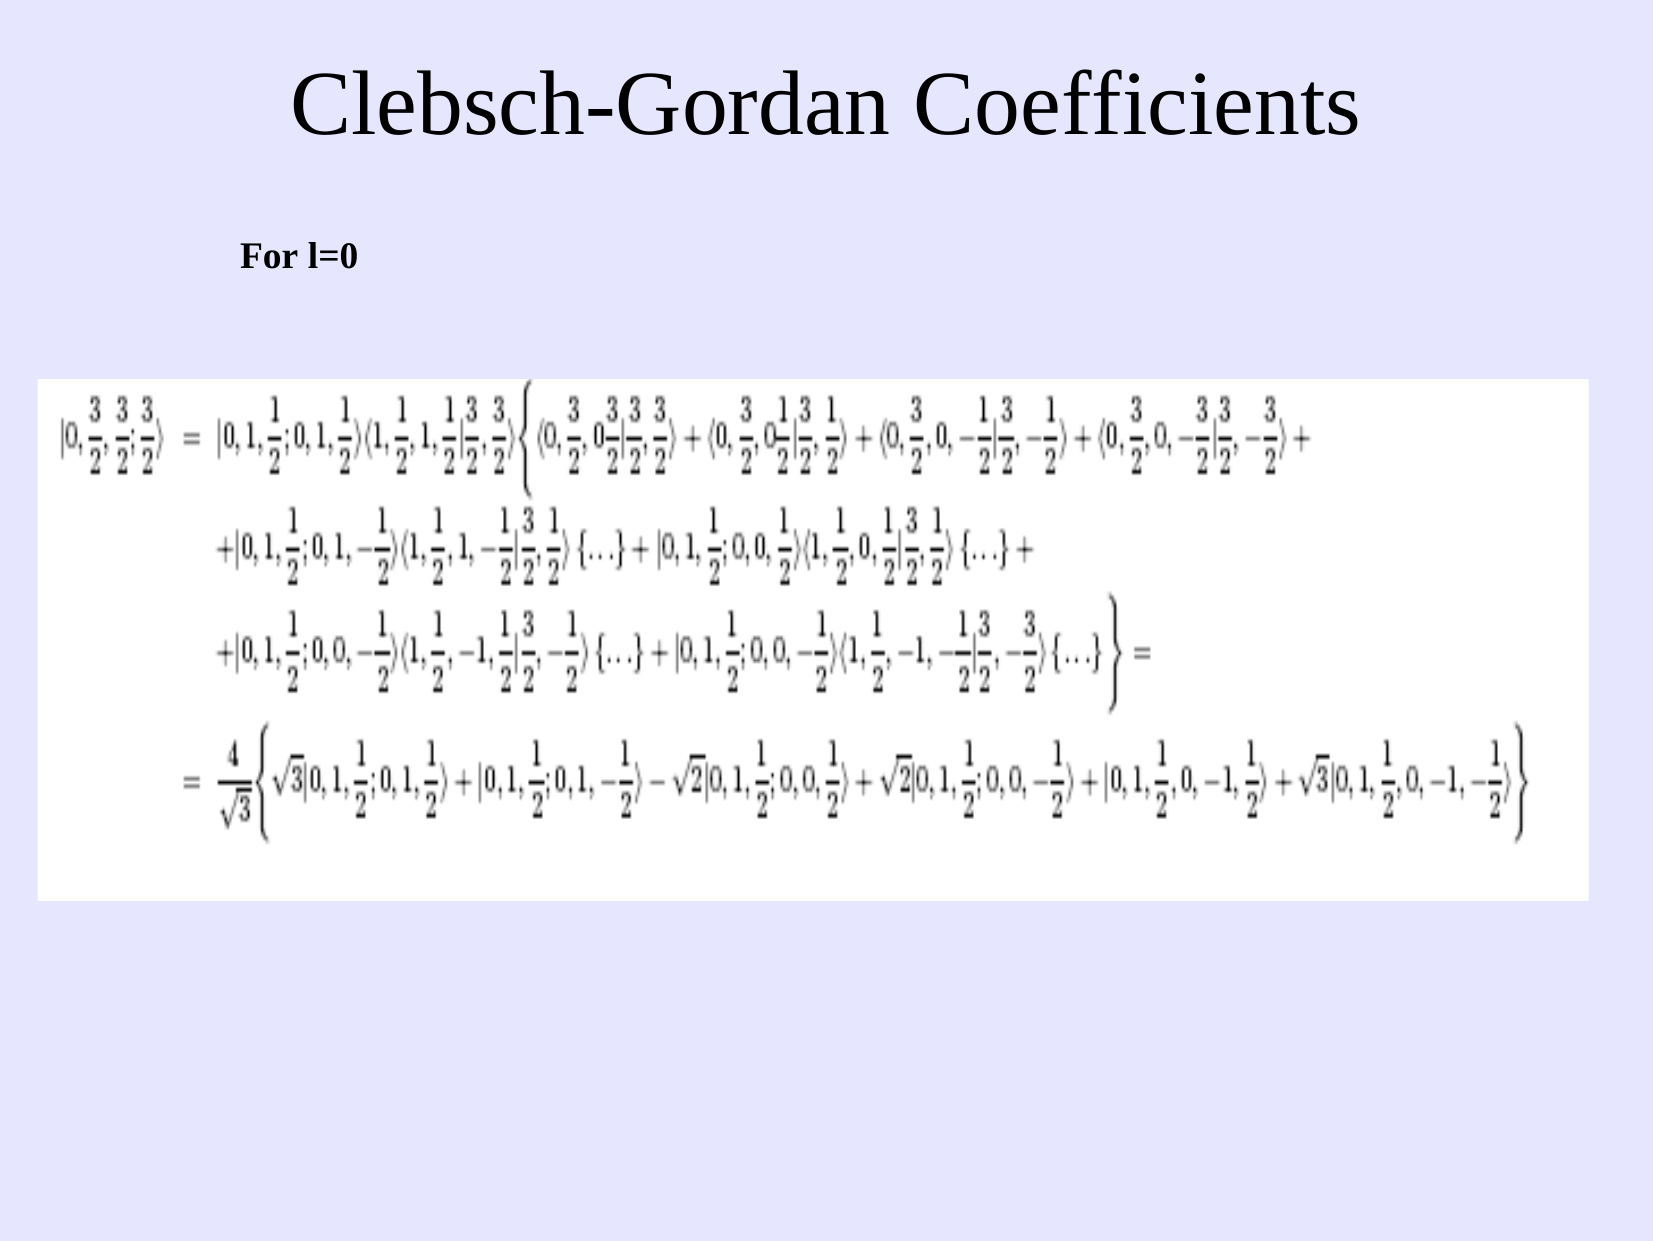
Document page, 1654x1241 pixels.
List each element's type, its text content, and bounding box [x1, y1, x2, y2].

title Clebsch-Gordan Coefficients [151, 45, 1502, 233]
text_box For l=0 [225, 227, 1202, 285]
picture [37, 379, 1589, 901]
